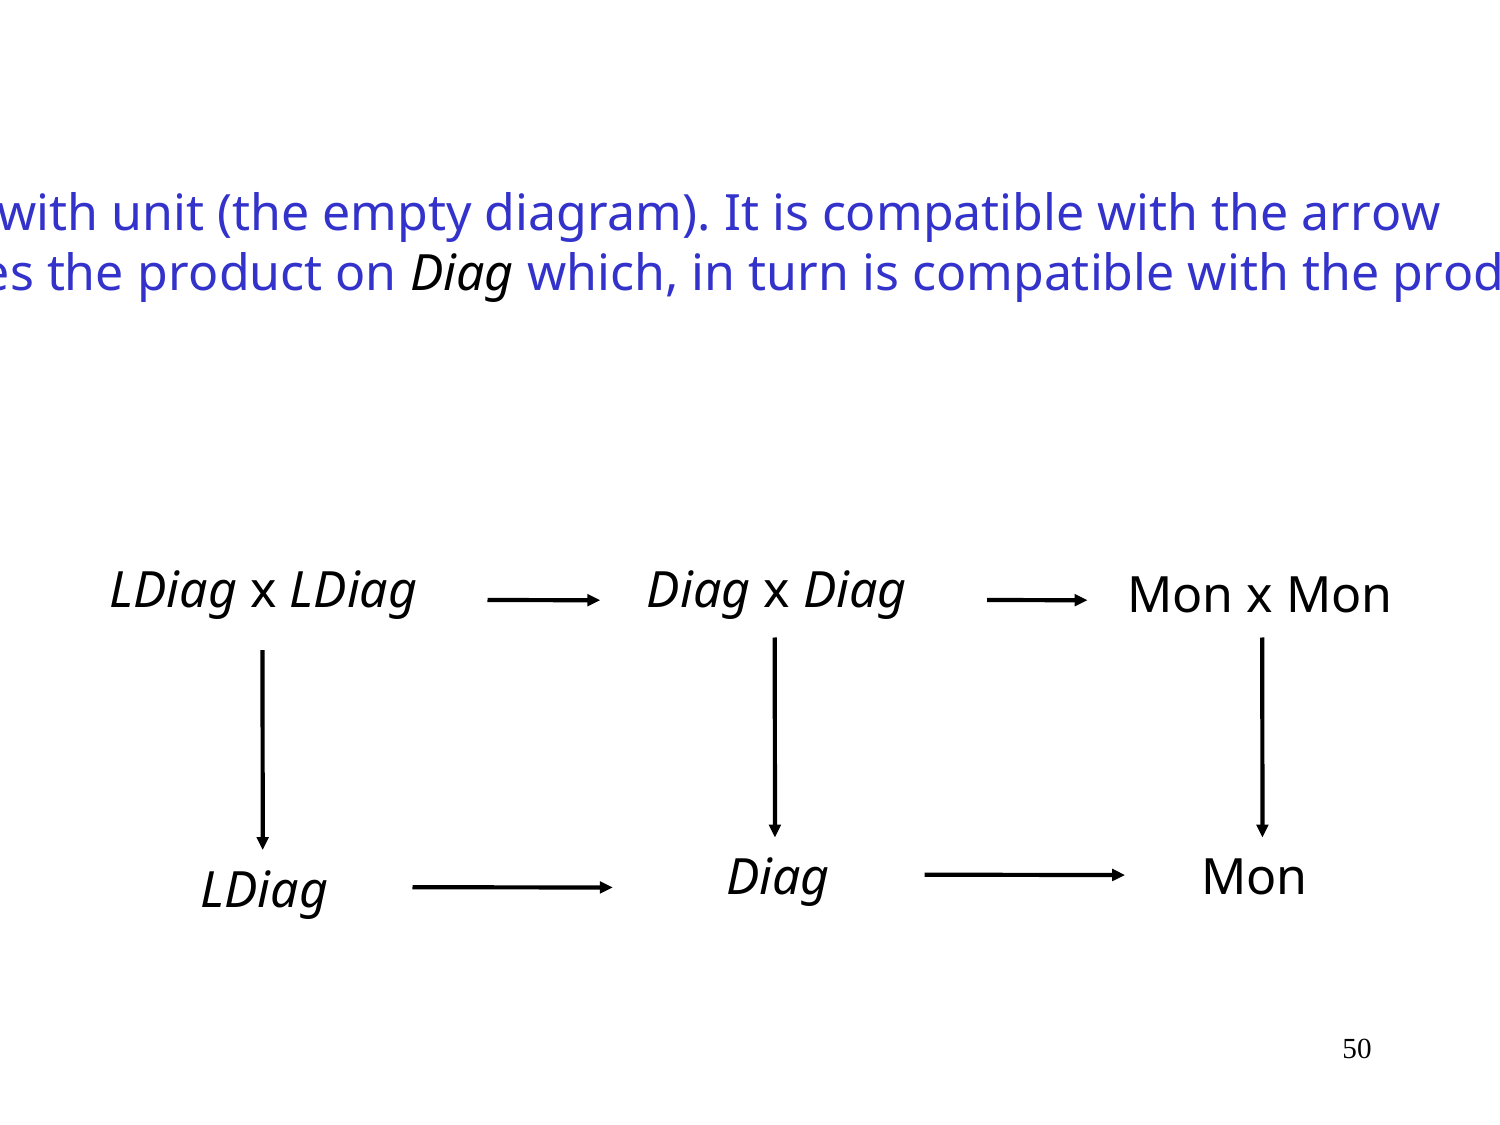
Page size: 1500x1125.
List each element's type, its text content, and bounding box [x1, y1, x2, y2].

text_box Diag [711, 837, 845, 913]
text_box LDiag x LDiag [94, 549, 433, 626]
text_box Mon x Mon [1112, 555, 1408, 631]
text_box This product is associative with unit (the empty diagram). It is compatible with the arrow LDiag  Diag and so defines the product on Diag which, in turn is compatible with the product of monomials. [0, 172, 1500, 309]
text_box LDiag [185, 849, 344, 926]
text_box Diag x Diag [631, 549, 922, 626]
text_box Mon [1186, 837, 1323, 913]
